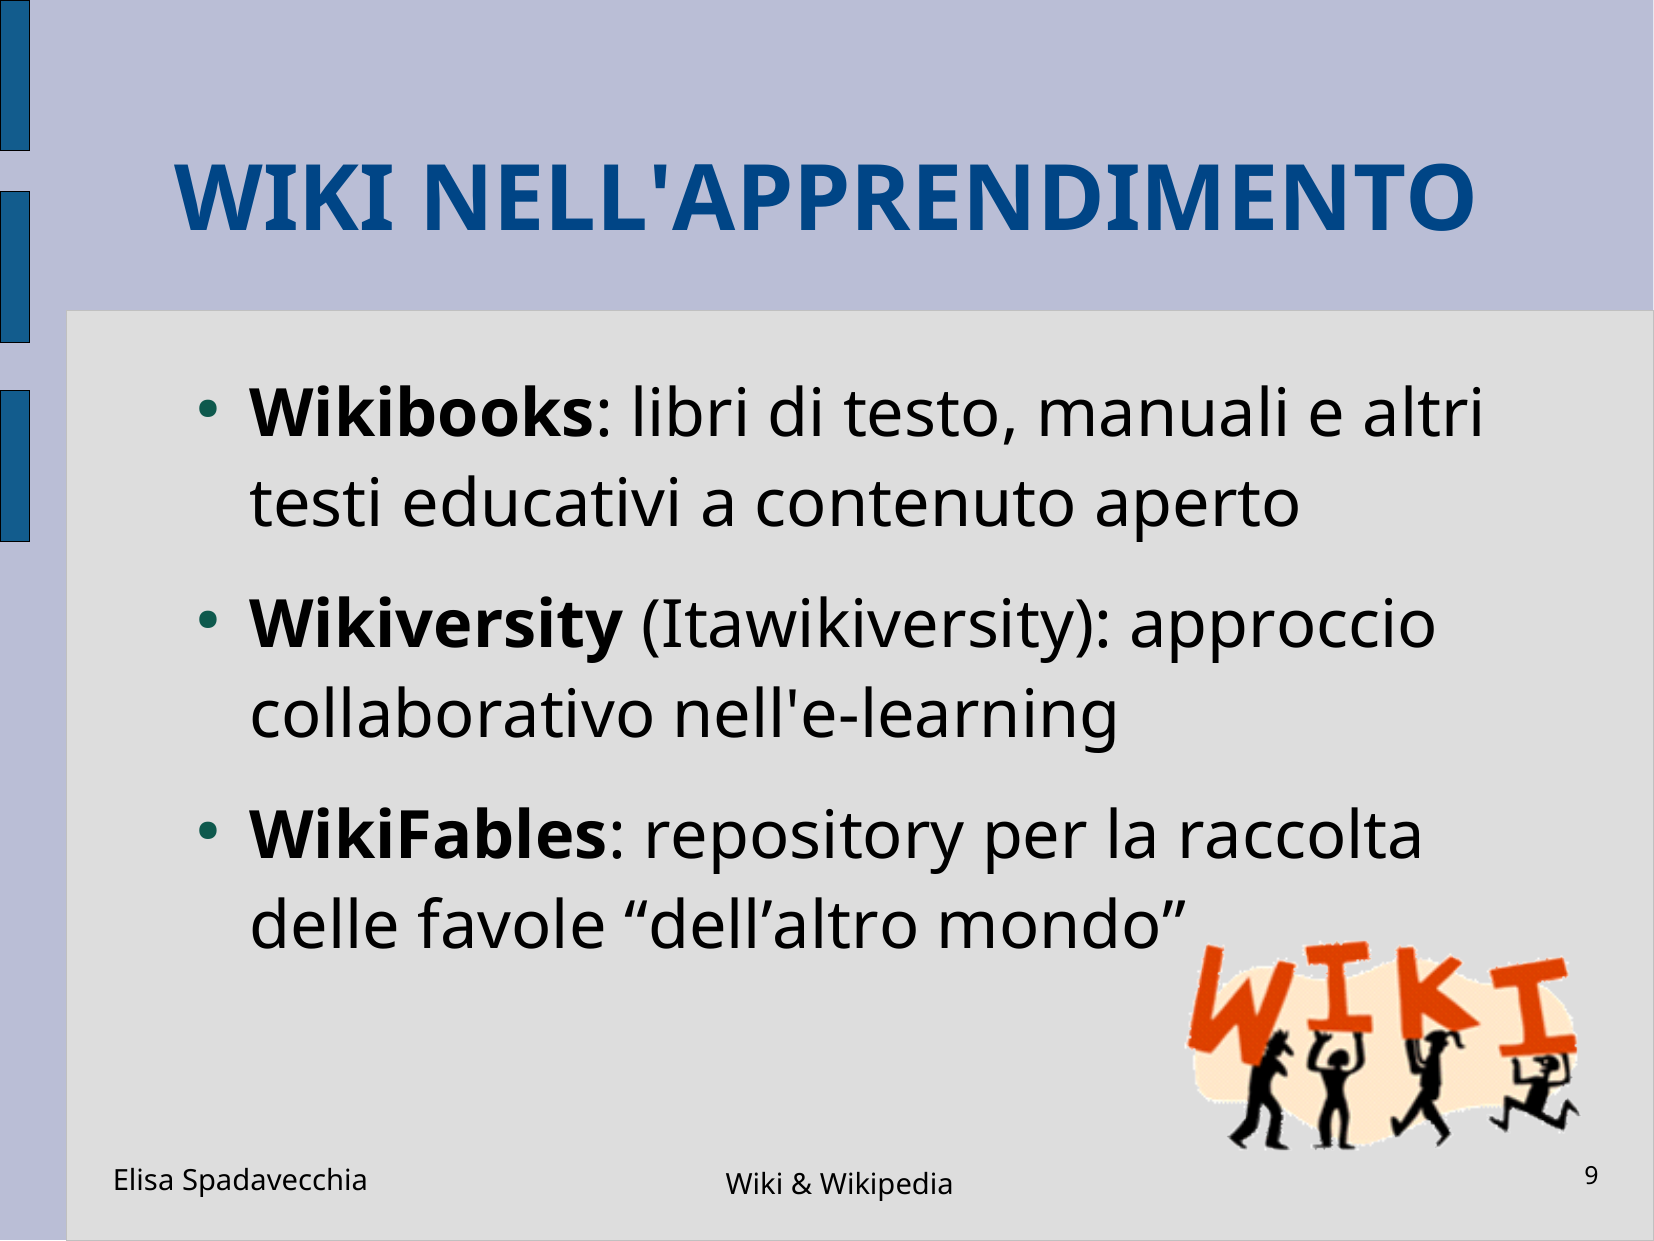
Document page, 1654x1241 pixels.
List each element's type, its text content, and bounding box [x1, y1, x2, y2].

picture [1181, 937, 1603, 1170]
text_box Elisa Spadavecchia [97, 1154, 632, 1237]
title WIKI NELL'APPRENDIMENTO [121, 91, 1534, 299]
text_box <numero> [1529, 1151, 1654, 1194]
list Wikibooks: libri di testo, manuali e altri testi educativi a contenuto aperto Wikiversity (Itawikiversity): approccio collaborativo nell'e-learning WikiFables: repository per la raccolta delle favole “dell’altro mondo” [178, 364, 1570, 1147]
text_box Wiki & Wikipedia [533, 1157, 1146, 1241]
